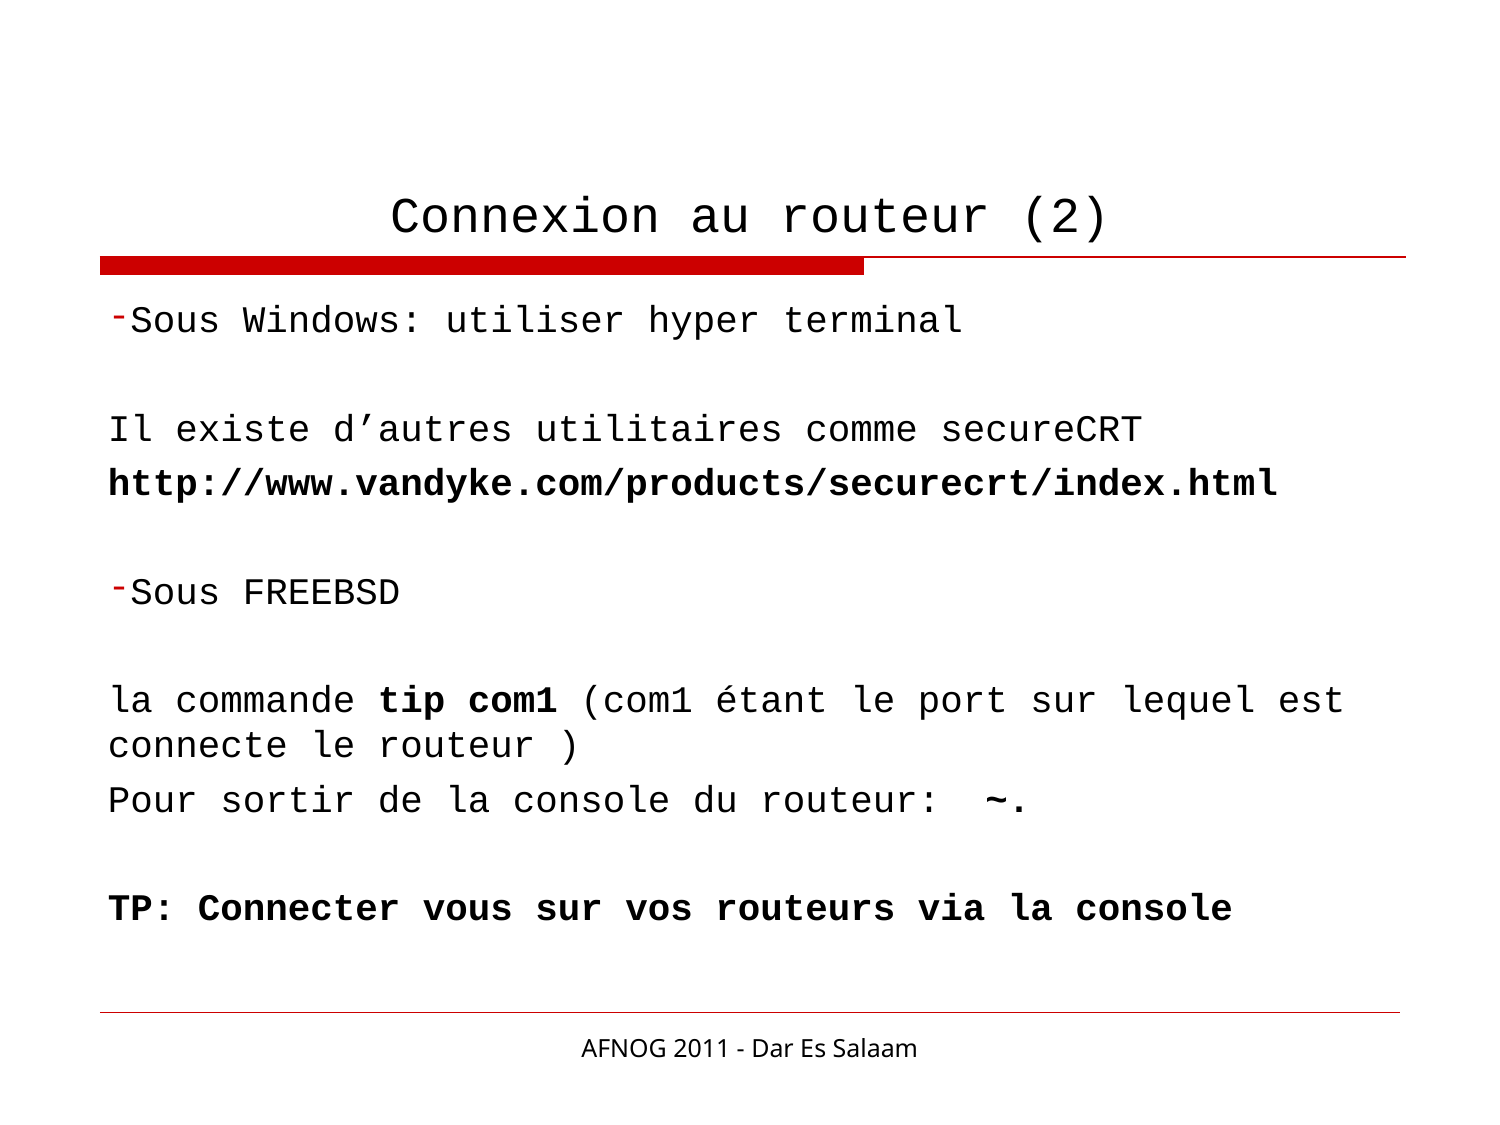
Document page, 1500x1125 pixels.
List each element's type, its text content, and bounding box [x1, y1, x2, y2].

list Sous Windows: utiliser hyper terminal Il existe d’autres utilitaires comme secureCRT http://www.vandyke.com/products/securecrt/index.html Sous FREEBSD la commande tip com1 (com1 étant le port sur lequel est connecte le routeur ) Pour sortir de la console du routeur: ~. TP: Connecter vous sur vos routeurs via la console [92, 287, 1406, 991]
title Connexion au routeur (2) [94, 49, 1407, 250]
text_box AFNOG 2011 - Dar Es Salaam [512, 1024, 988, 1103]
